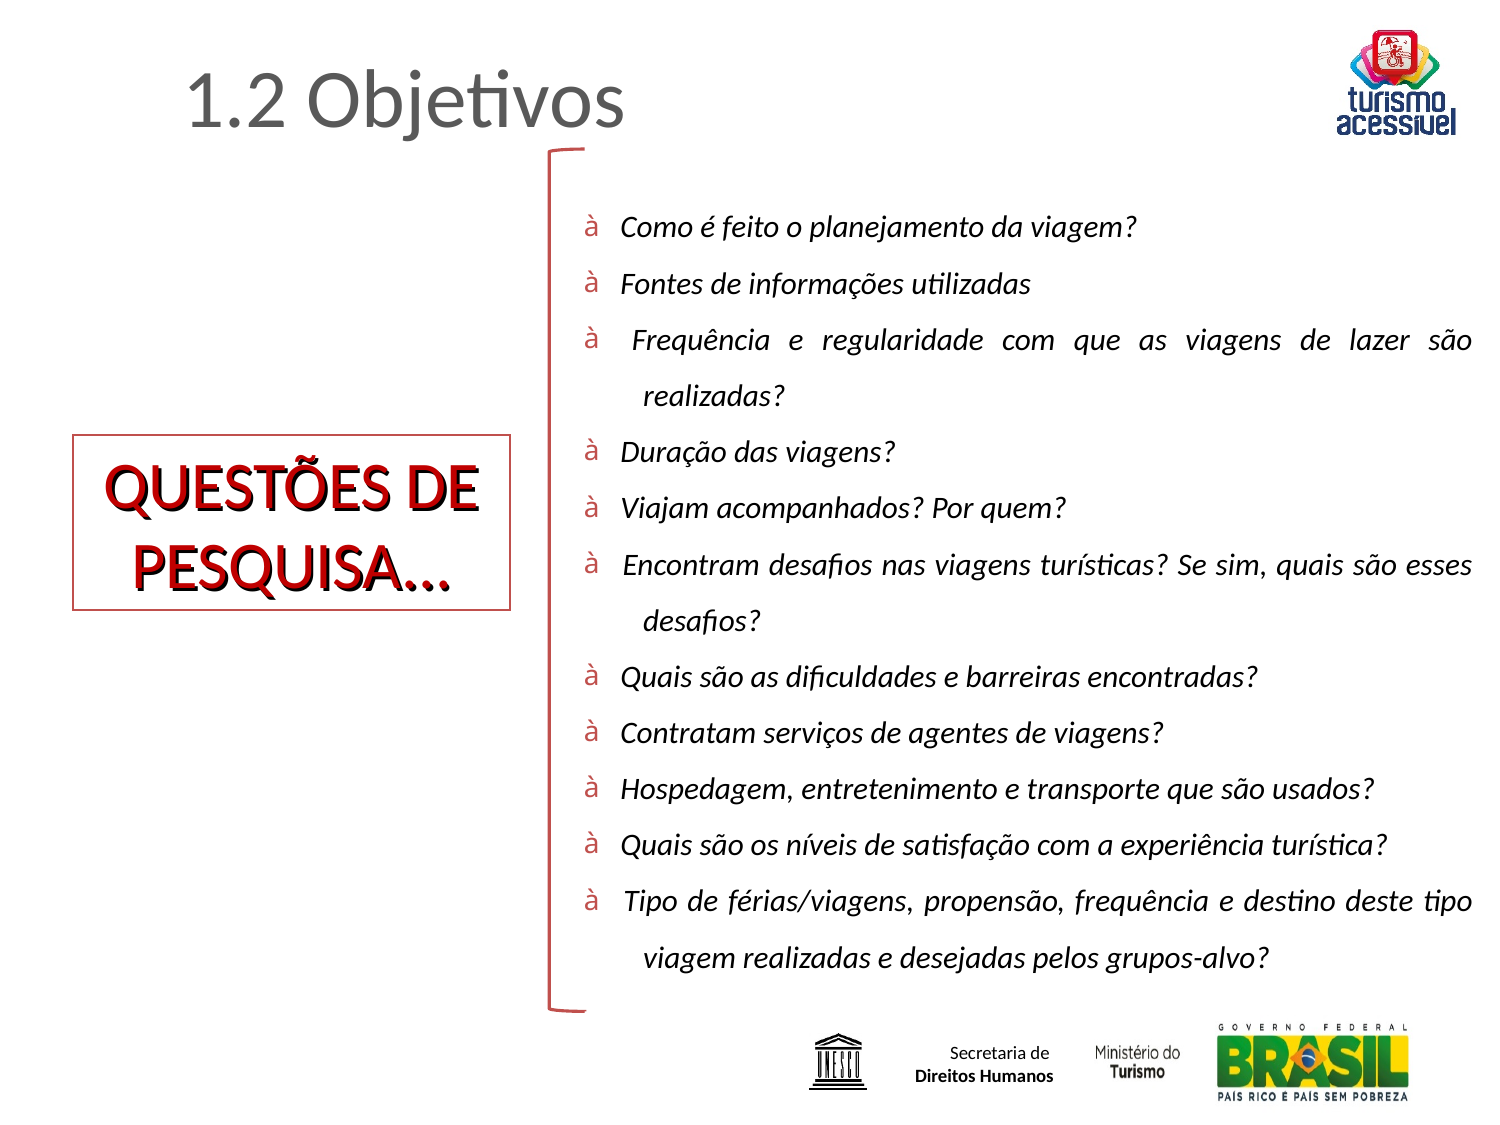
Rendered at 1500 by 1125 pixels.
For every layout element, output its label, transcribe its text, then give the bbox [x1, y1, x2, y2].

text_box Como é feito o planejamento da viagem? Fontes de informações utilizadas Frequência e regularidade com que as viagens de lazer são realizadas? Duração das viagens? Viajam acompanhados? Por quem? Encontram desafios nas viagens turísticas? Se sim, quais são esses desafios? Quais são as dificuldades e barreiras encontradas? Contratam serviços de agentes de viagens? Hospedagem, entretenimento e transporte que são usados? Quais são os níveis de satisfação com a experiência turística? Tipo de férias/viagens, propensão, frequência e destino deste tipo viagem realizadas e desejadas pelos grupos-alvo? [525, 137, 1500, 1024]
title 1.2 Objetivos [167, 0, 1500, 188]
text_box Questões de pesquisa... [73, 435, 510, 610]
